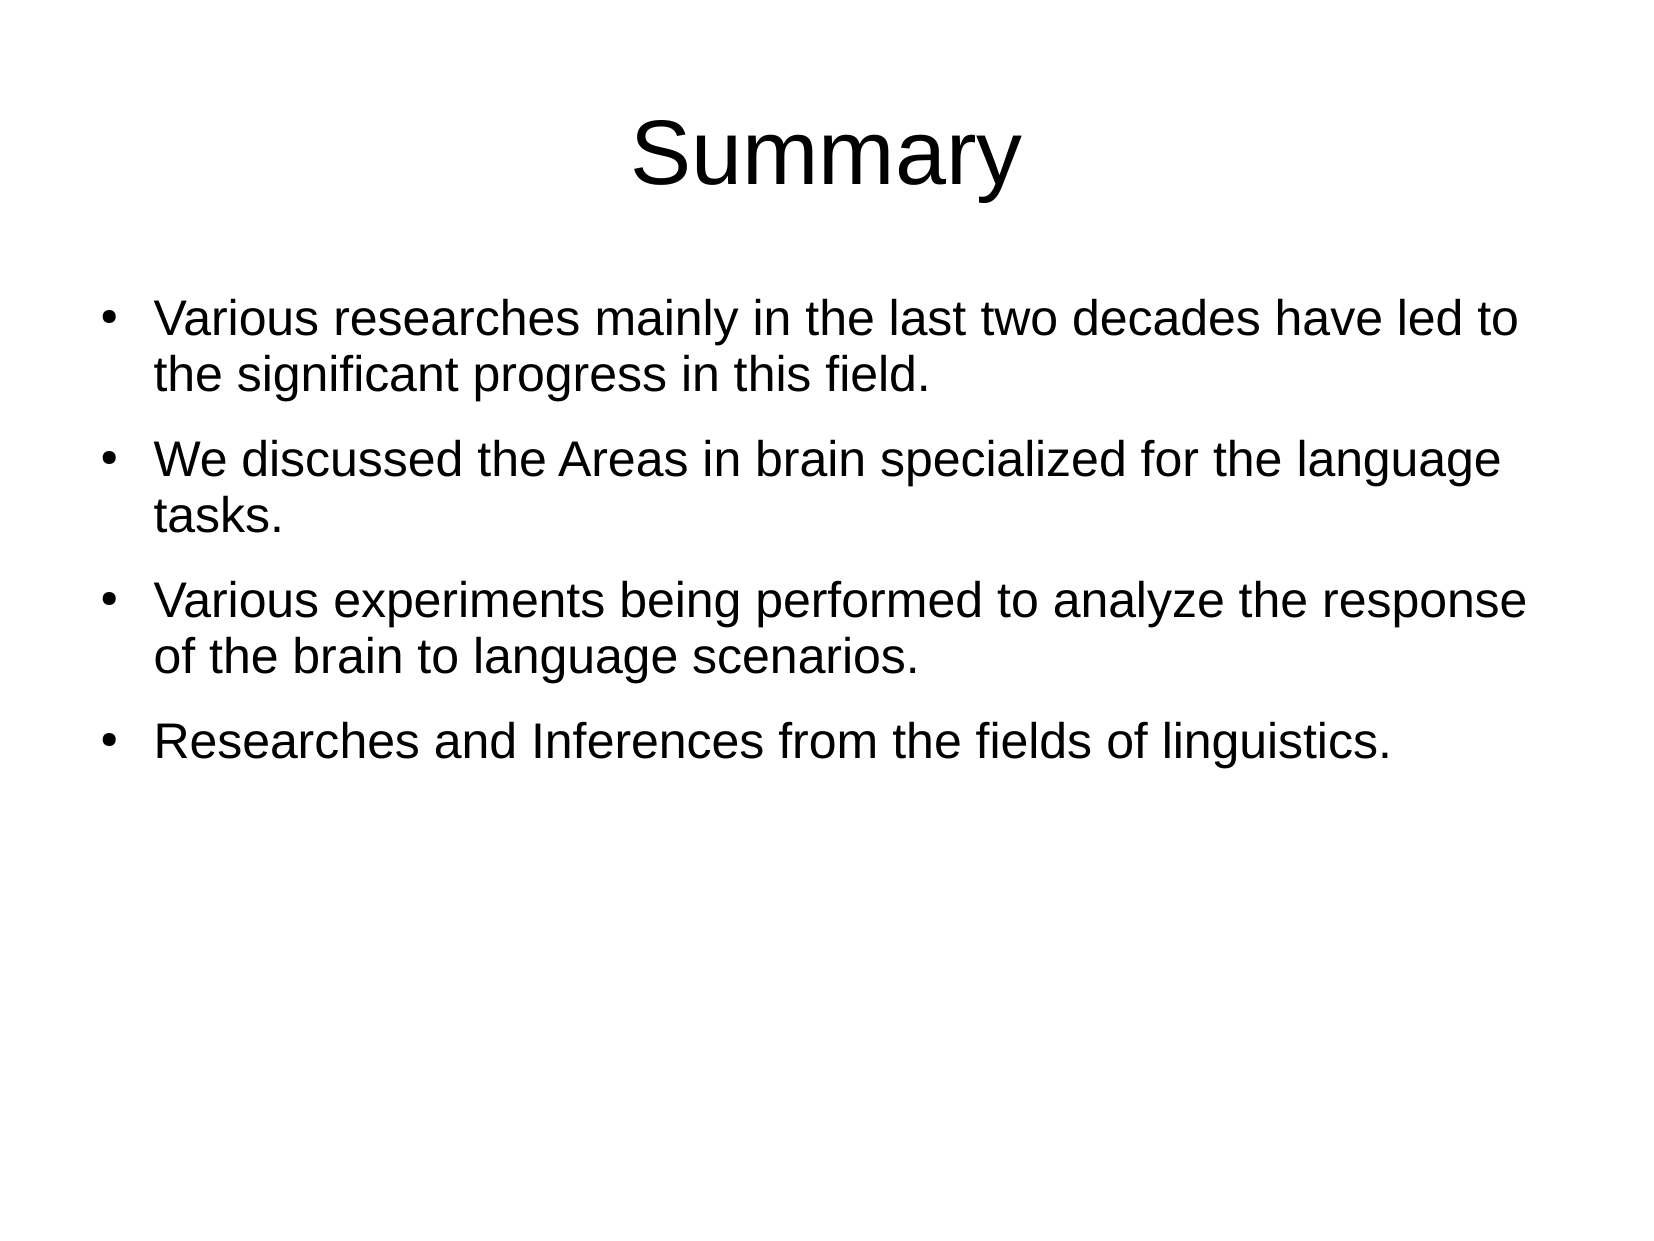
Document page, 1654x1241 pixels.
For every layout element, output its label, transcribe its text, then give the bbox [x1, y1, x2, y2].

title Summary [82, 49, 1571, 257]
list Various researches mainly in the last two decades have led to the significant progress in this field. We discussed the Areas in brain specialized for the language tasks. Various experiments being performed to analyze the response of the brain to language scenarios. Researches and Inferences from the fields of linguistics. [82, 290, 1538, 995]
